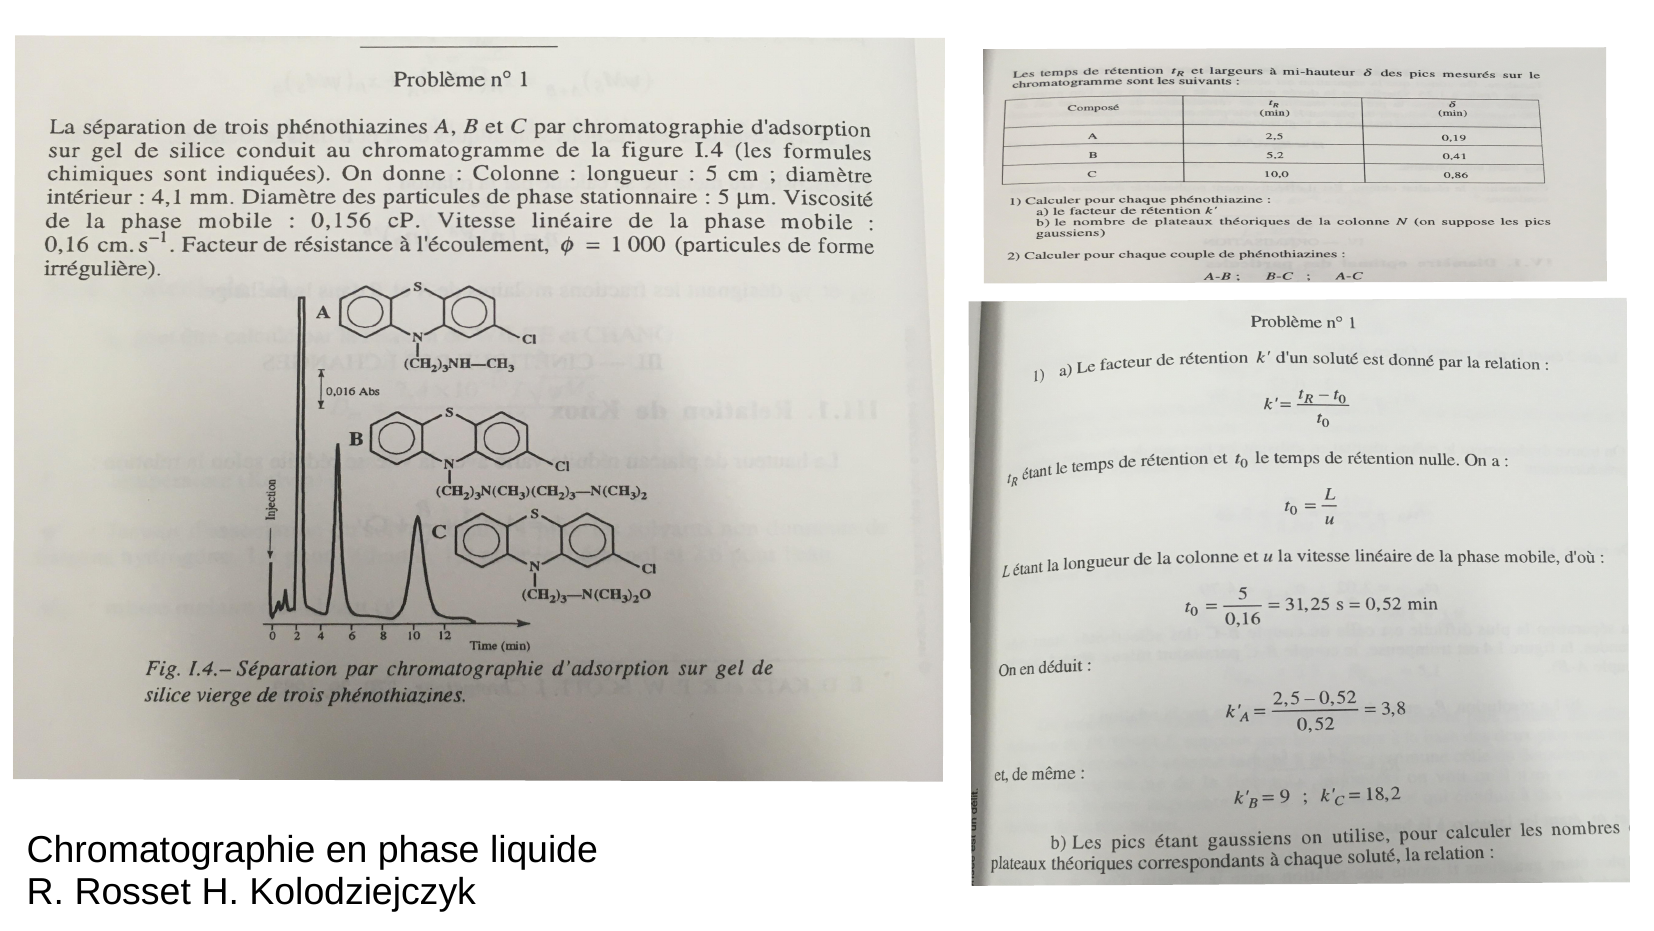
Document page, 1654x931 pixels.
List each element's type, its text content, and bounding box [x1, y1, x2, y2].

text_box Chromatographie en phase liquide R. Rosset H. Kolodziejczyk [11, 821, 1146, 931]
picture [12, 35, 945, 782]
picture [968, 297, 1630, 886]
picture [983, 47, 1607, 284]
